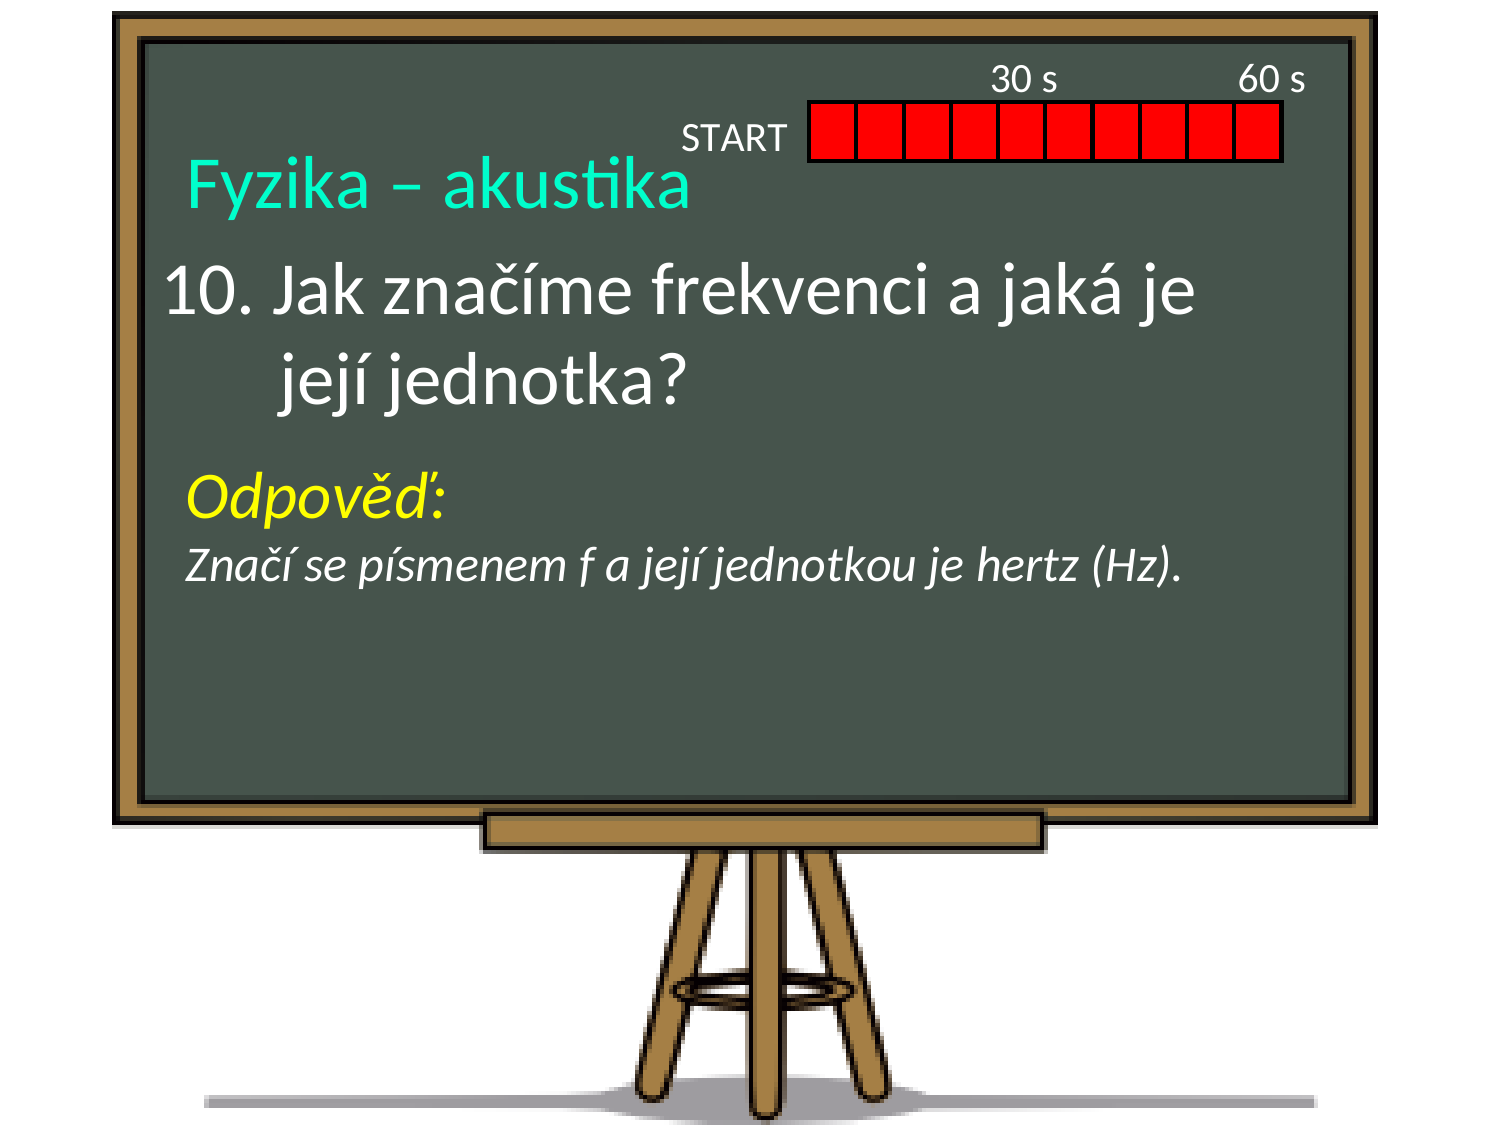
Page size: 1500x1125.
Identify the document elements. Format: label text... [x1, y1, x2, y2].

text_box Fyzika – akustika [171, 125, 709, 231]
text_box 30 s [975, 42, 1073, 109]
text_box START [666, 101, 803, 168]
picture [112, 11, 1378, 1125]
text_box 10. Jak značíme frekvenci a jaká je její jednotka? [145, 231, 1457, 428]
text_box [809, 101, 1282, 161]
text_box 60 s [1222, 42, 1321, 109]
text_box Odpověď: Značí se písmenem f a její jednotkou je hertz (Hz). [171, 444, 1270, 780]
